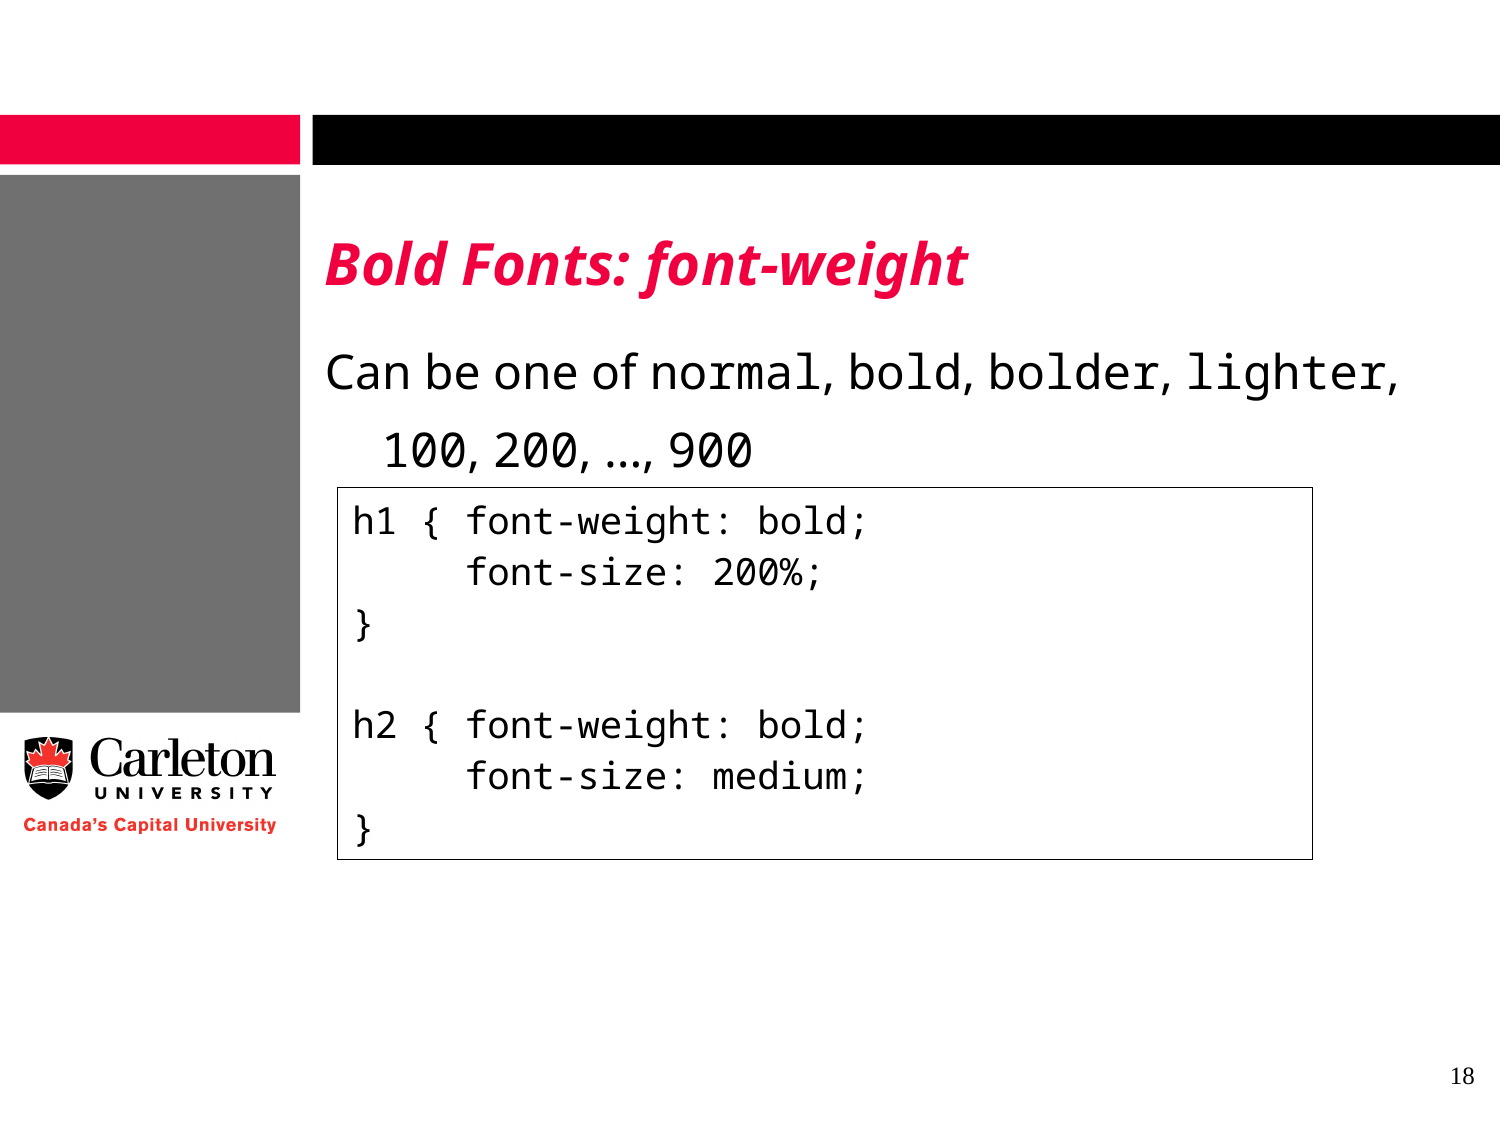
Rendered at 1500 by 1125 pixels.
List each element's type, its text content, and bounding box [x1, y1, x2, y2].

picture [24, 737, 276, 834]
text_box h1 { font-weight: bold; font-size: 200%; } h2 { font-weight: bold; font-size: medium; } [337, 487, 1313, 819]
title Bold Fonts: font-weight [324, 194, 1450, 324]
list Can be one of normal, bold, bolder, lighter, 100, 200, ..., 900 [324, 324, 1450, 1036]
